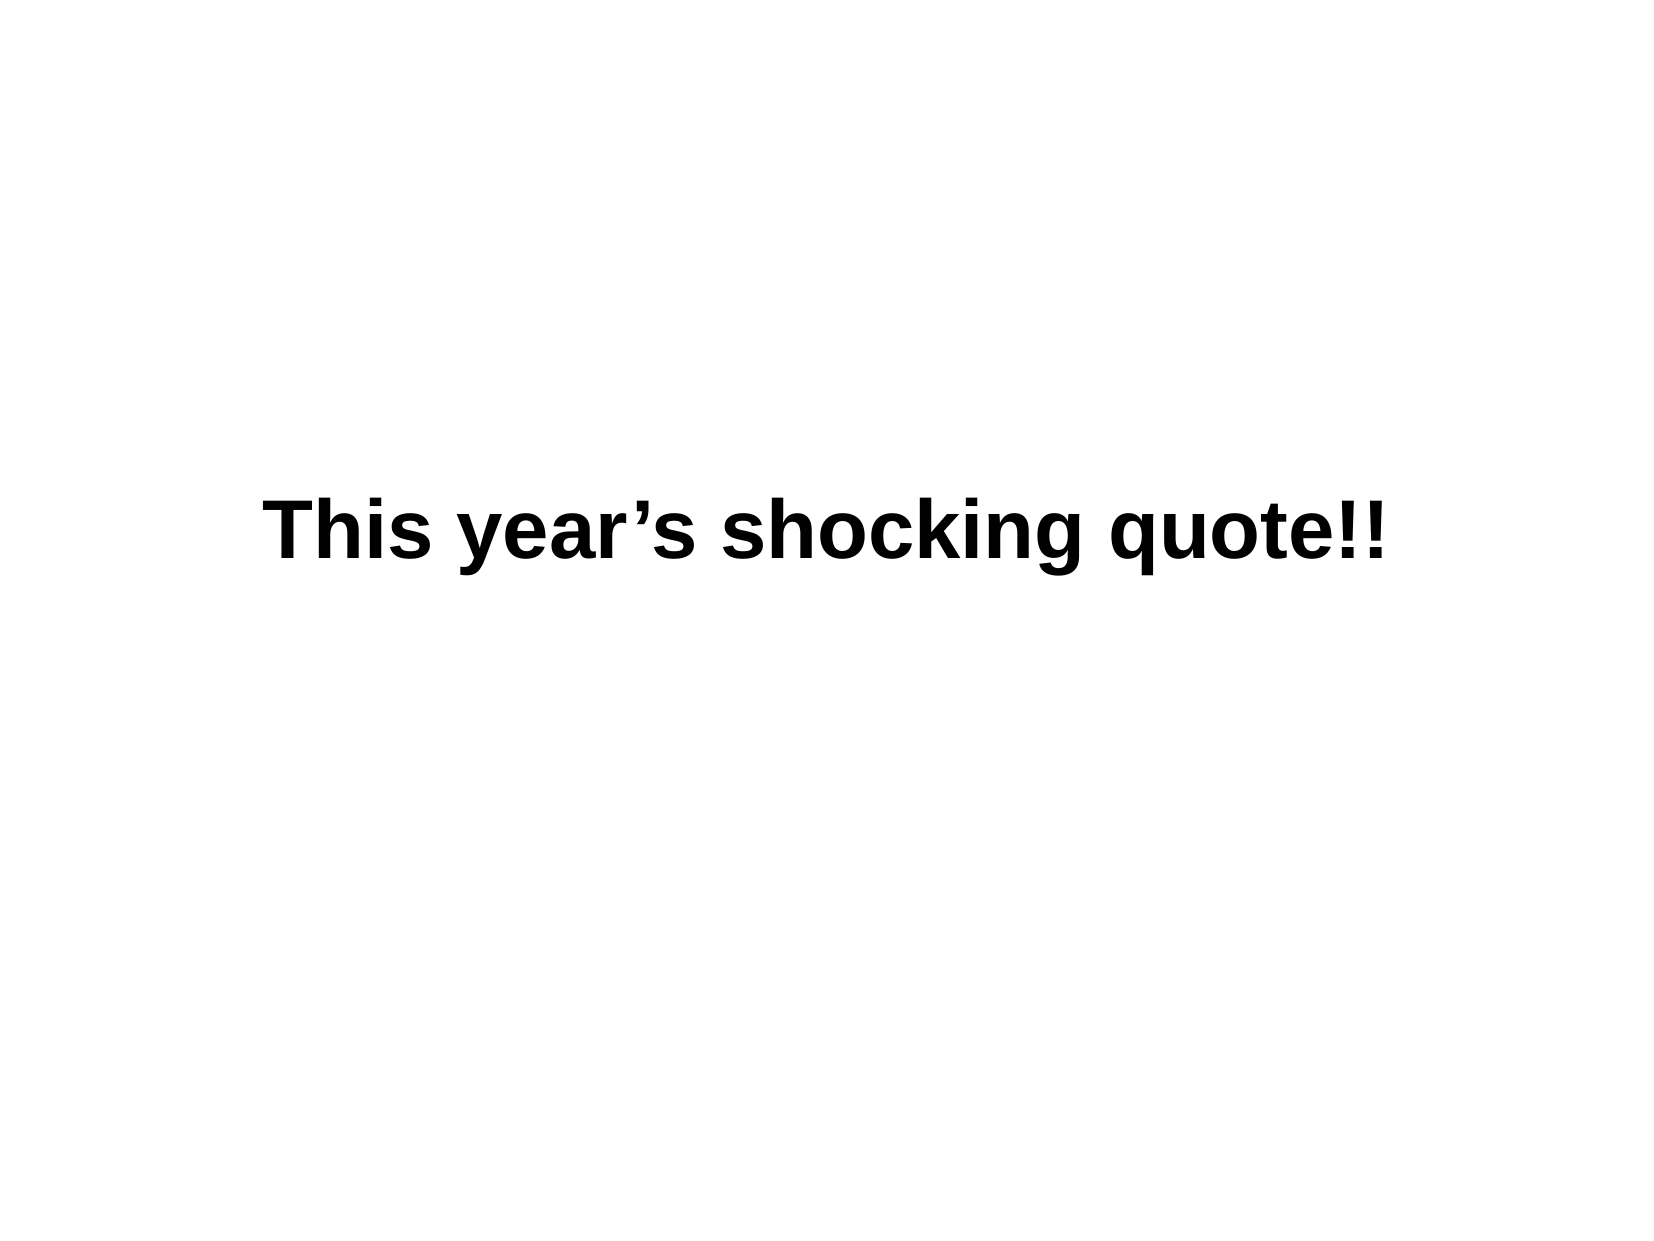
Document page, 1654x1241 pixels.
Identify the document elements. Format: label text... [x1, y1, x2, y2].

subtitle This year’s shocking quote!! [82, 49, 1571, 1010]
